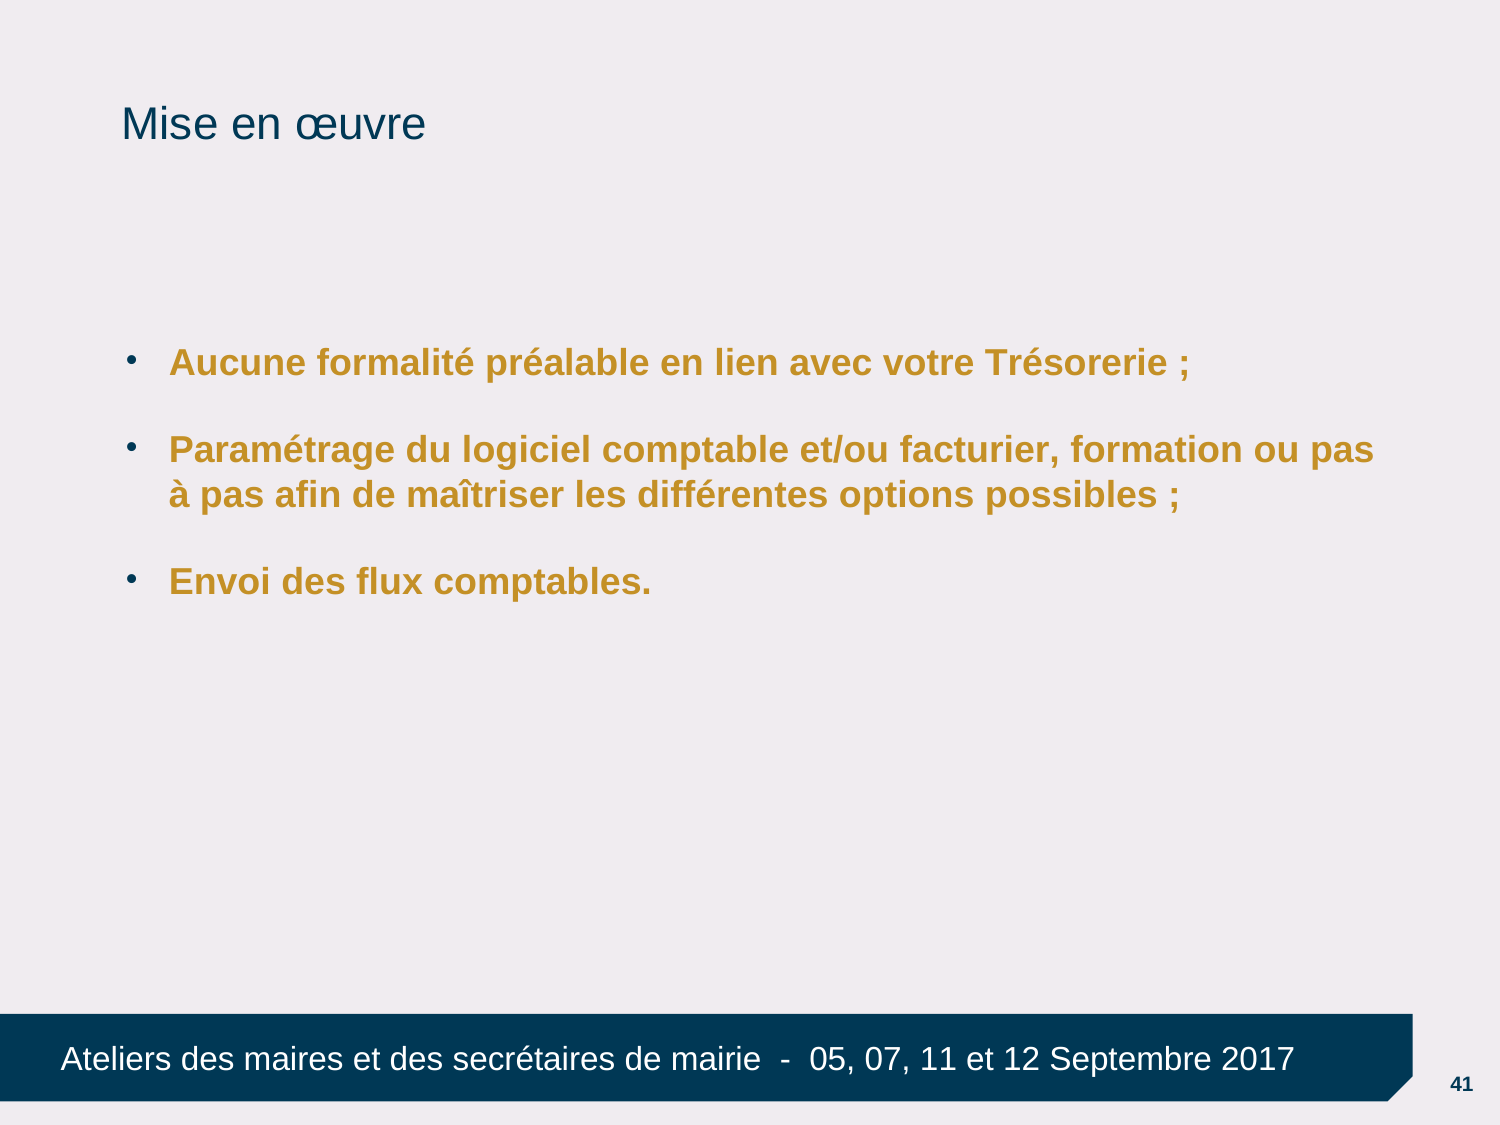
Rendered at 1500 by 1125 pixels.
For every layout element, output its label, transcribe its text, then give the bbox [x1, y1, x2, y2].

list Aucune formalité préalable en lien avec votre Trésorerie ; Paramétrage du logiciel comptable et/ou facturier, formation ou pas à pas afin de maîtriser les différentes options possibles ; Envoi des flux comptables. [125, 337, 1382, 970]
title Mise en œuvre [121, 68, 1438, 180]
